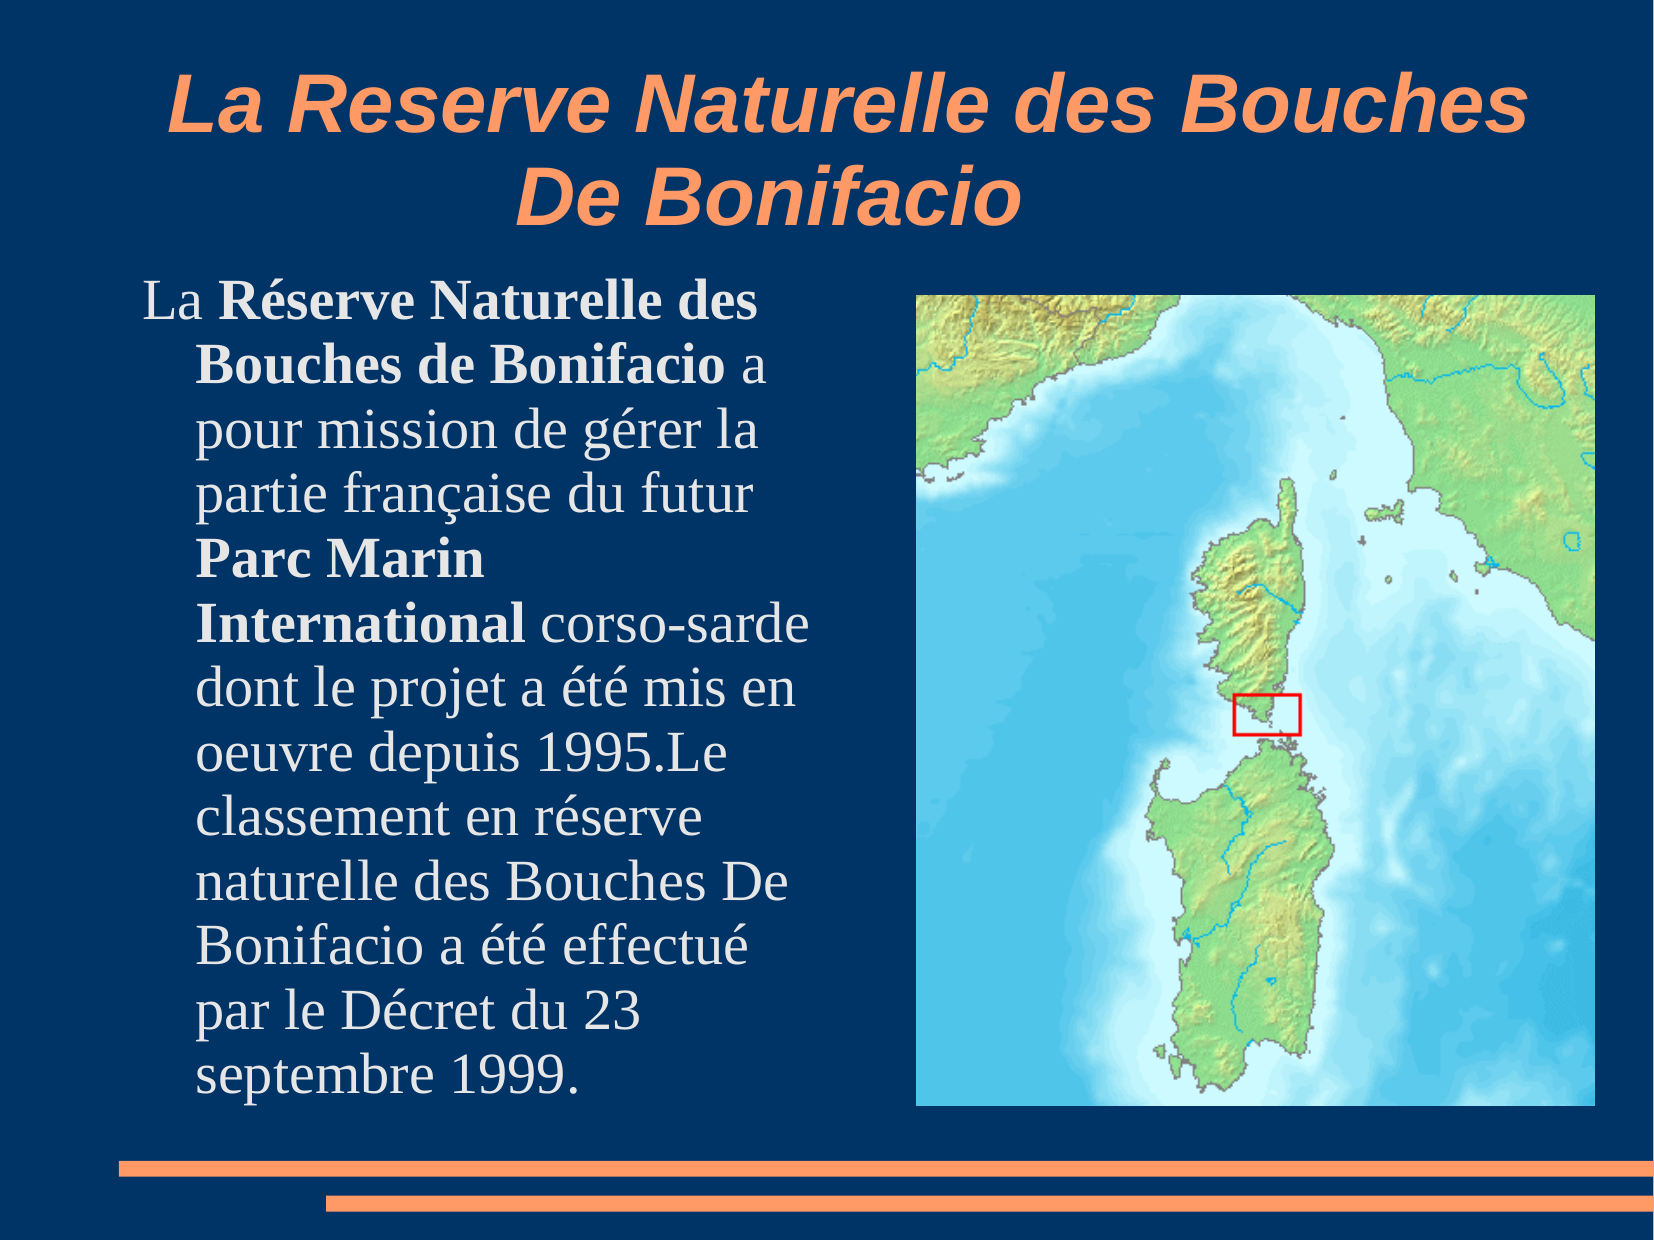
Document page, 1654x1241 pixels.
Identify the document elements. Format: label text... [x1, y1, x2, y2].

picture [916, 295, 1595, 1106]
list La Réserve Naturelle des Bouches de Bonifacio a pour mission de gérer la partie française du futur Parc Marin International corso-sarde dont le projet a été mis en oeuvre depuis 1995.Le classement en réserve naturelle des Bouches De Bonifacio a été effectué par le Décret du 23 septembre 1999. [124, 267, 827, 1123]
title La Reserve Naturelle des Bouches De Bonifacio [121, 46, 1534, 254]
